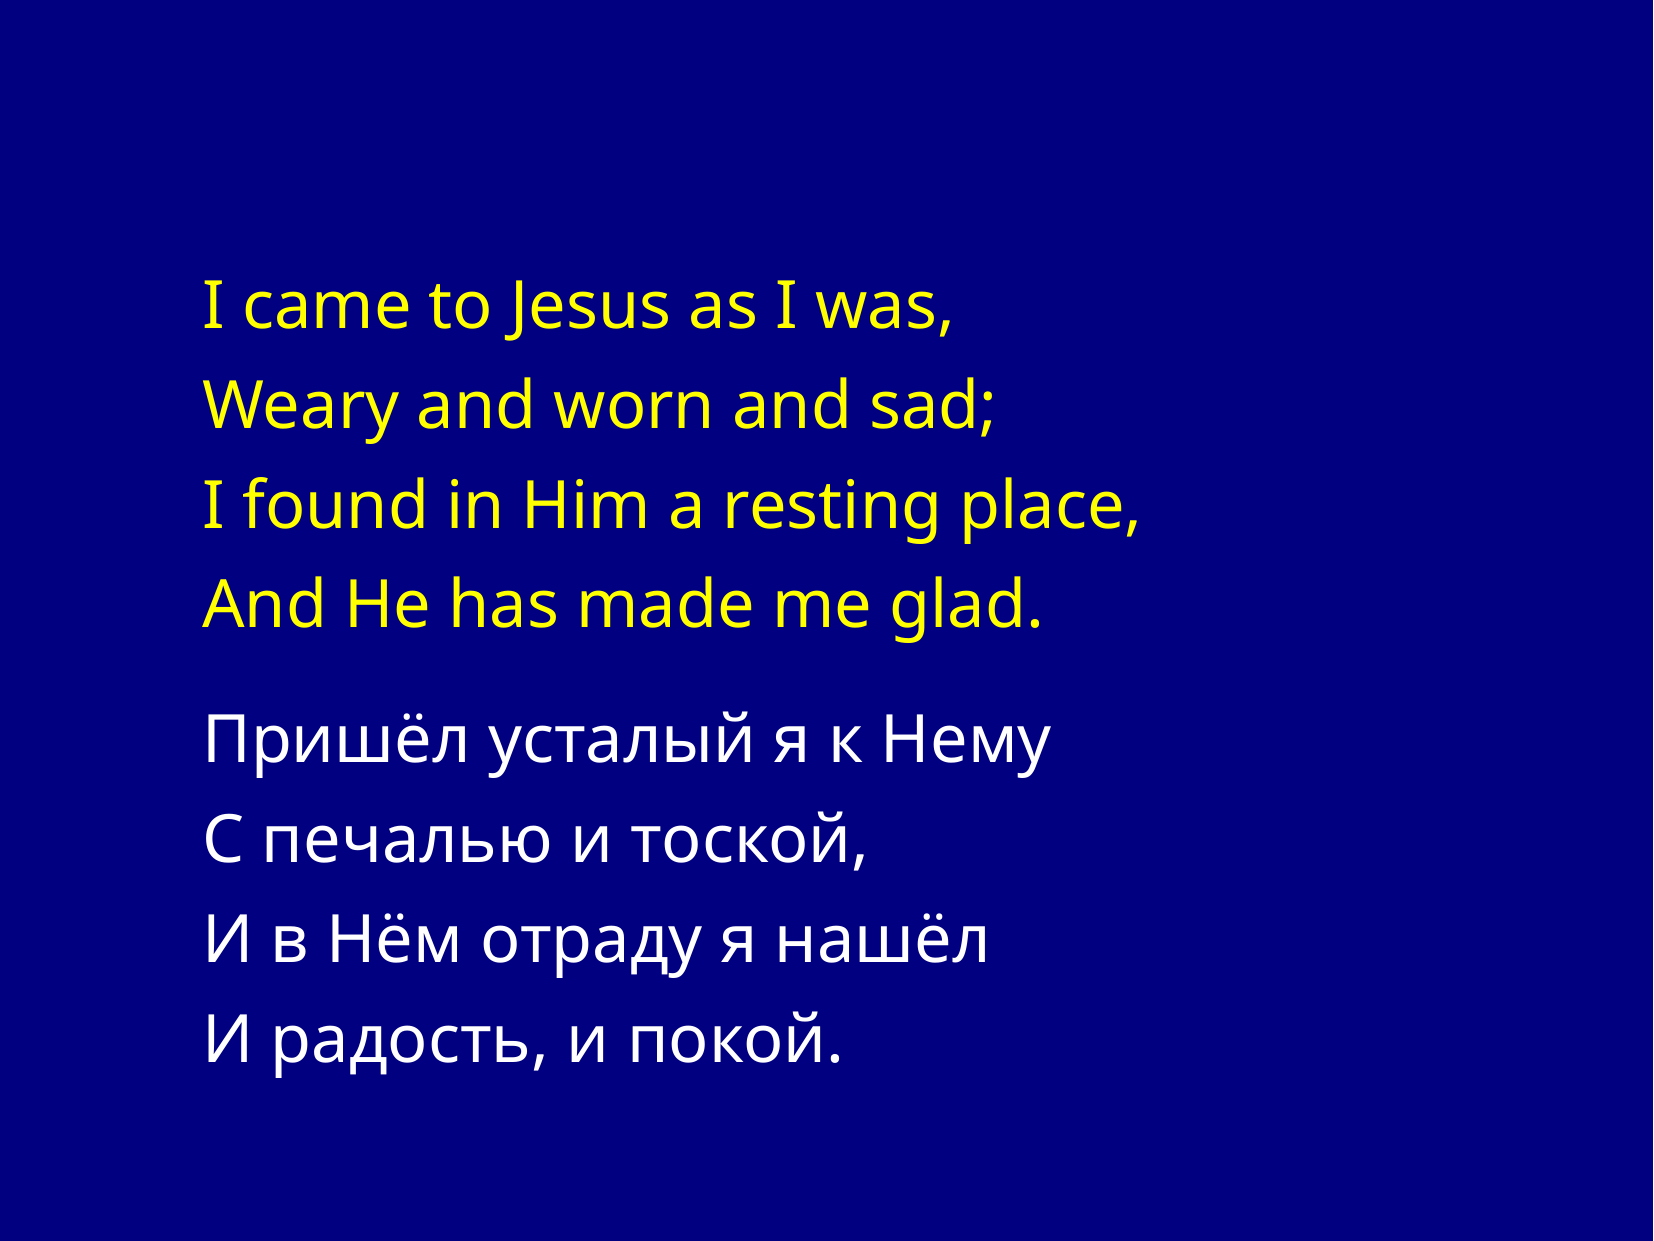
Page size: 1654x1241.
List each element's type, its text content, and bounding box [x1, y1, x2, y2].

text_box I came to Jesus as I was, Weary and worn and sad; I found in Him a resting place, And He has made me glad. [75, 150, 1576, 638]
text_box Пришёл усталый я к Нему С печалью и тоской, И в Нём отраду я нашёл И радость, и покой. [75, 675, 1576, 1163]
